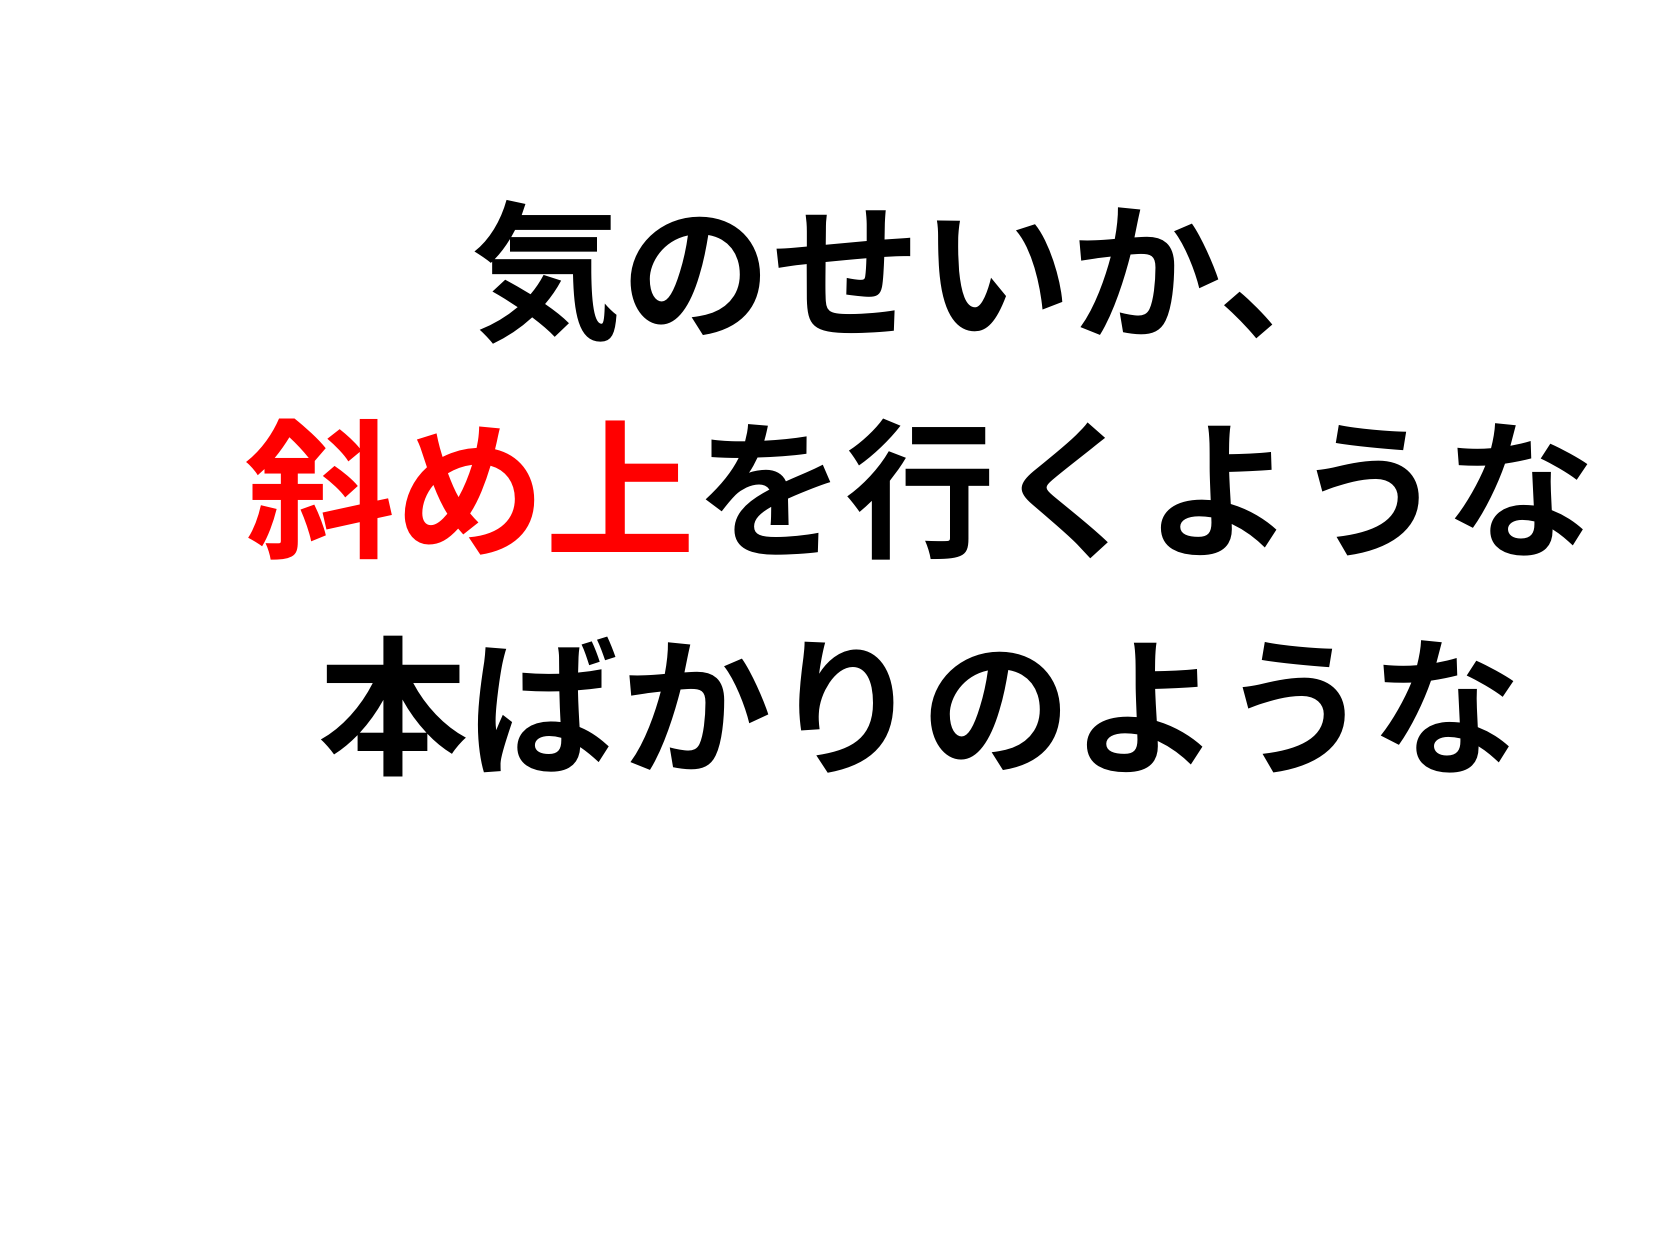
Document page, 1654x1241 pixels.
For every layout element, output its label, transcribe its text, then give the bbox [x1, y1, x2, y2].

text_box 気のせいか、 斜め上を行くような 本ばかりのような [230, 147, 1470, 648]
